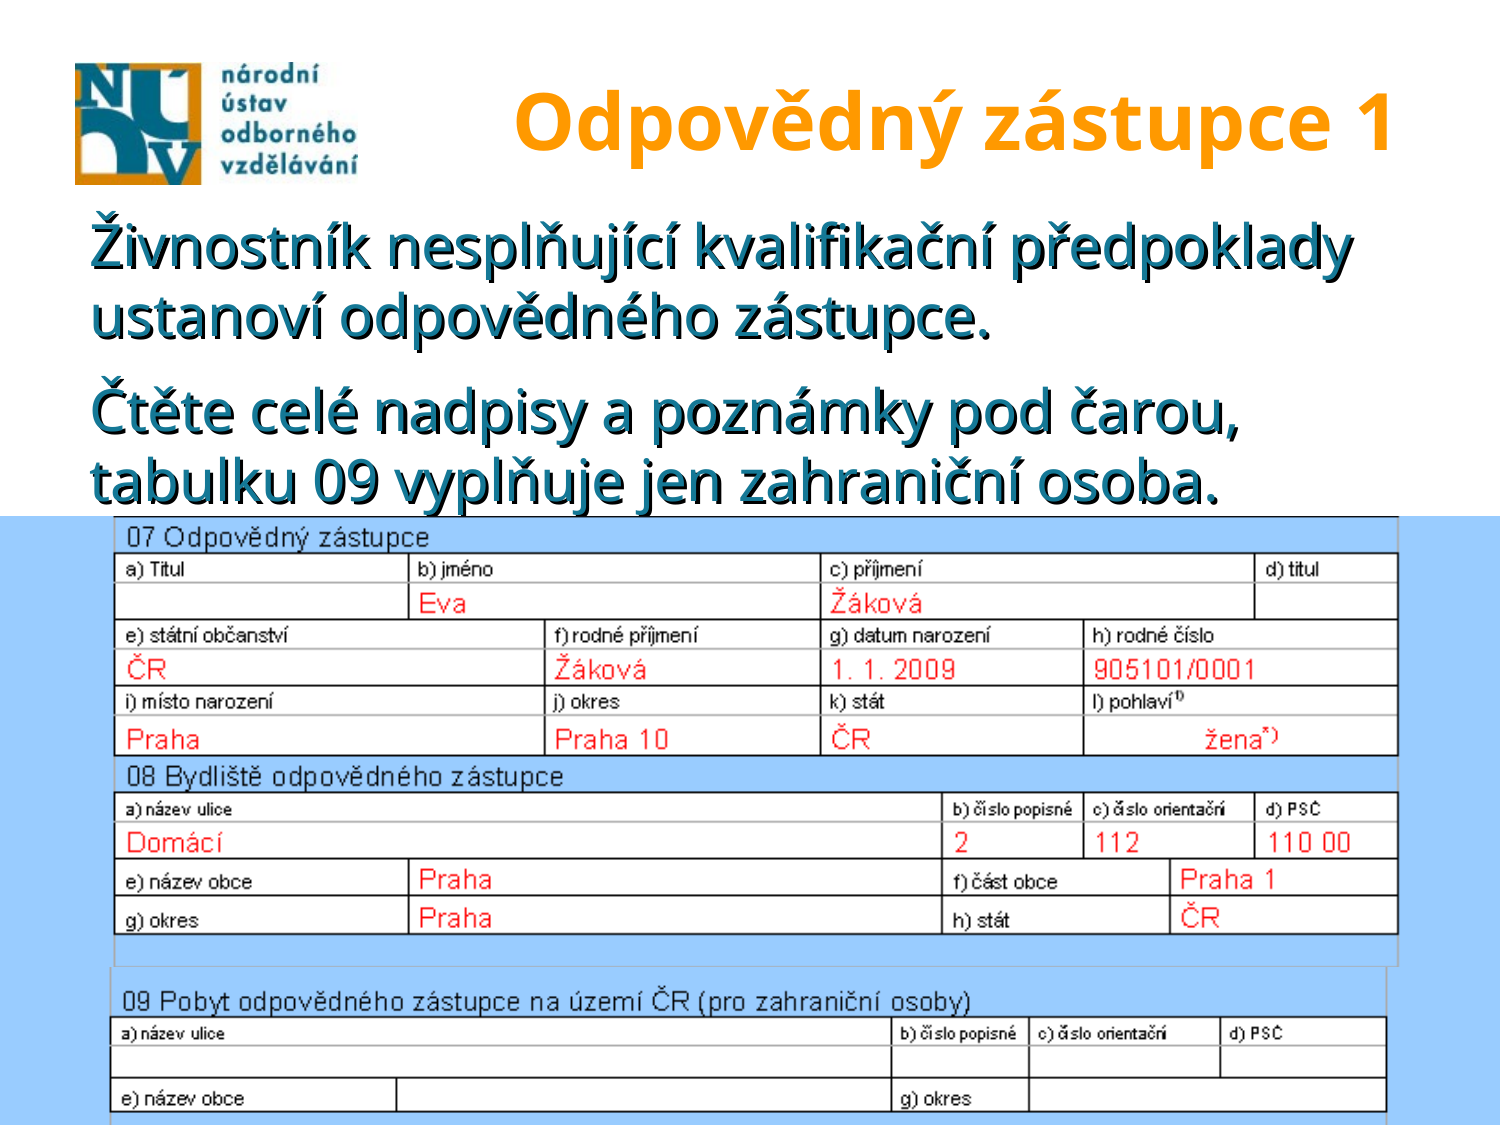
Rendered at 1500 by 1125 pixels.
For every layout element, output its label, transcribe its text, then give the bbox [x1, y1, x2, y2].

title Odpovědný zástupce 1 [412, 50, 1500, 188]
picture [0, 516, 1500, 1125]
text_box Živnostník nesplňující kvalifikační předpoklady ustanoví odpovědného zástupce. Čtěte celé nadpisy a poznámky pod čarou, tabulku 09 vyplňuje jen zahraniční osoba. [75, 200, 1500, 516]
picture [75, 62, 358, 185]
